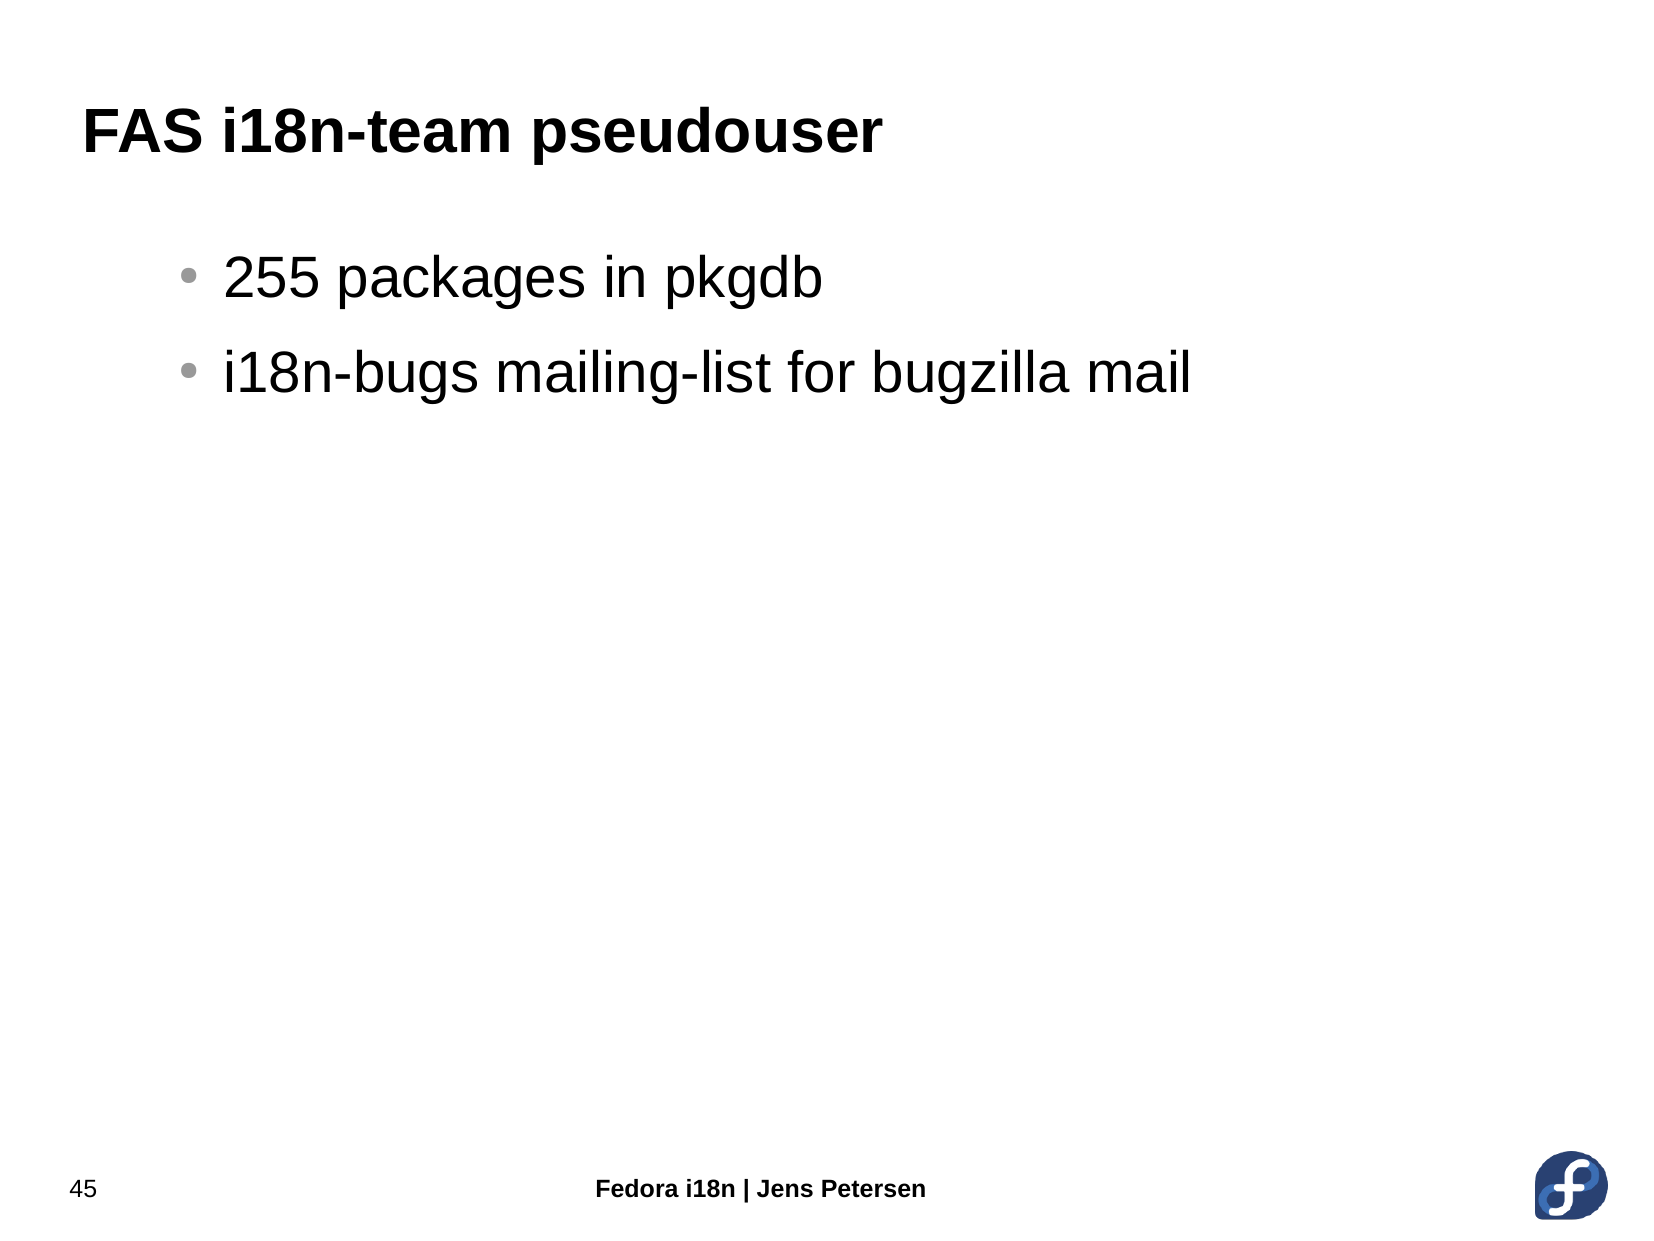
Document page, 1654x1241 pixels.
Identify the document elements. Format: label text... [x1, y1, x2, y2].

list 255 packages in pkgdb i18n-bugs mailing-list for bugzilla mail [86, 244, 1576, 1039]
title FAS i18n-team pseudouser [82, 37, 1571, 226]
picture [1529, 1146, 1613, 1224]
